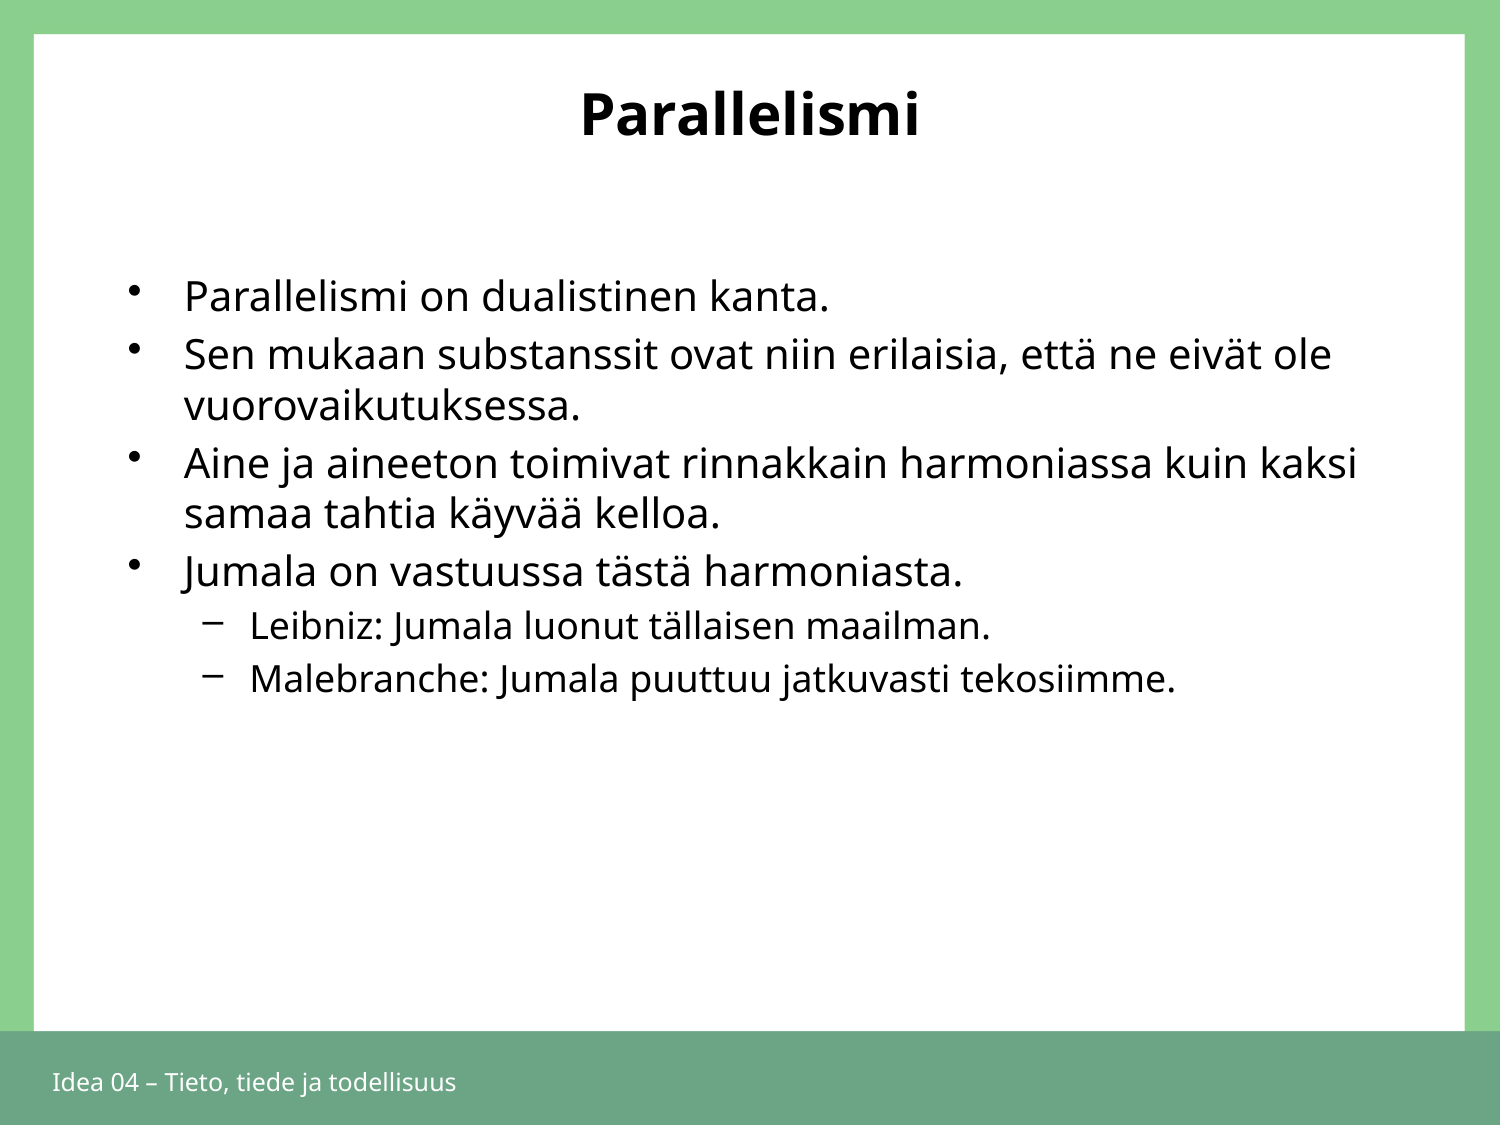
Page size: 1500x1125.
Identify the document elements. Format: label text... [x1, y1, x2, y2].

list Parallelismi on dualistinen kanta. Sen mukaan substanssit ovat niin erilaisia, että ne eivät ole vuorovaikutuksessa. Aine ja aineeton toimivat rinnakkain harmoniassa kuin kaksi samaa tahtia käyvää kelloa. Jumala on vastuussa tästä harmoniasta. Leibniz: Jumala luonut tällaisen maailman. Malebranche: Jumala puuttuu jatkuvasti tekosiimme. [112, 262, 1388, 1000]
title Parallelismi [112, 37, 1388, 188]
picture [0, 0, 1500, 1125]
